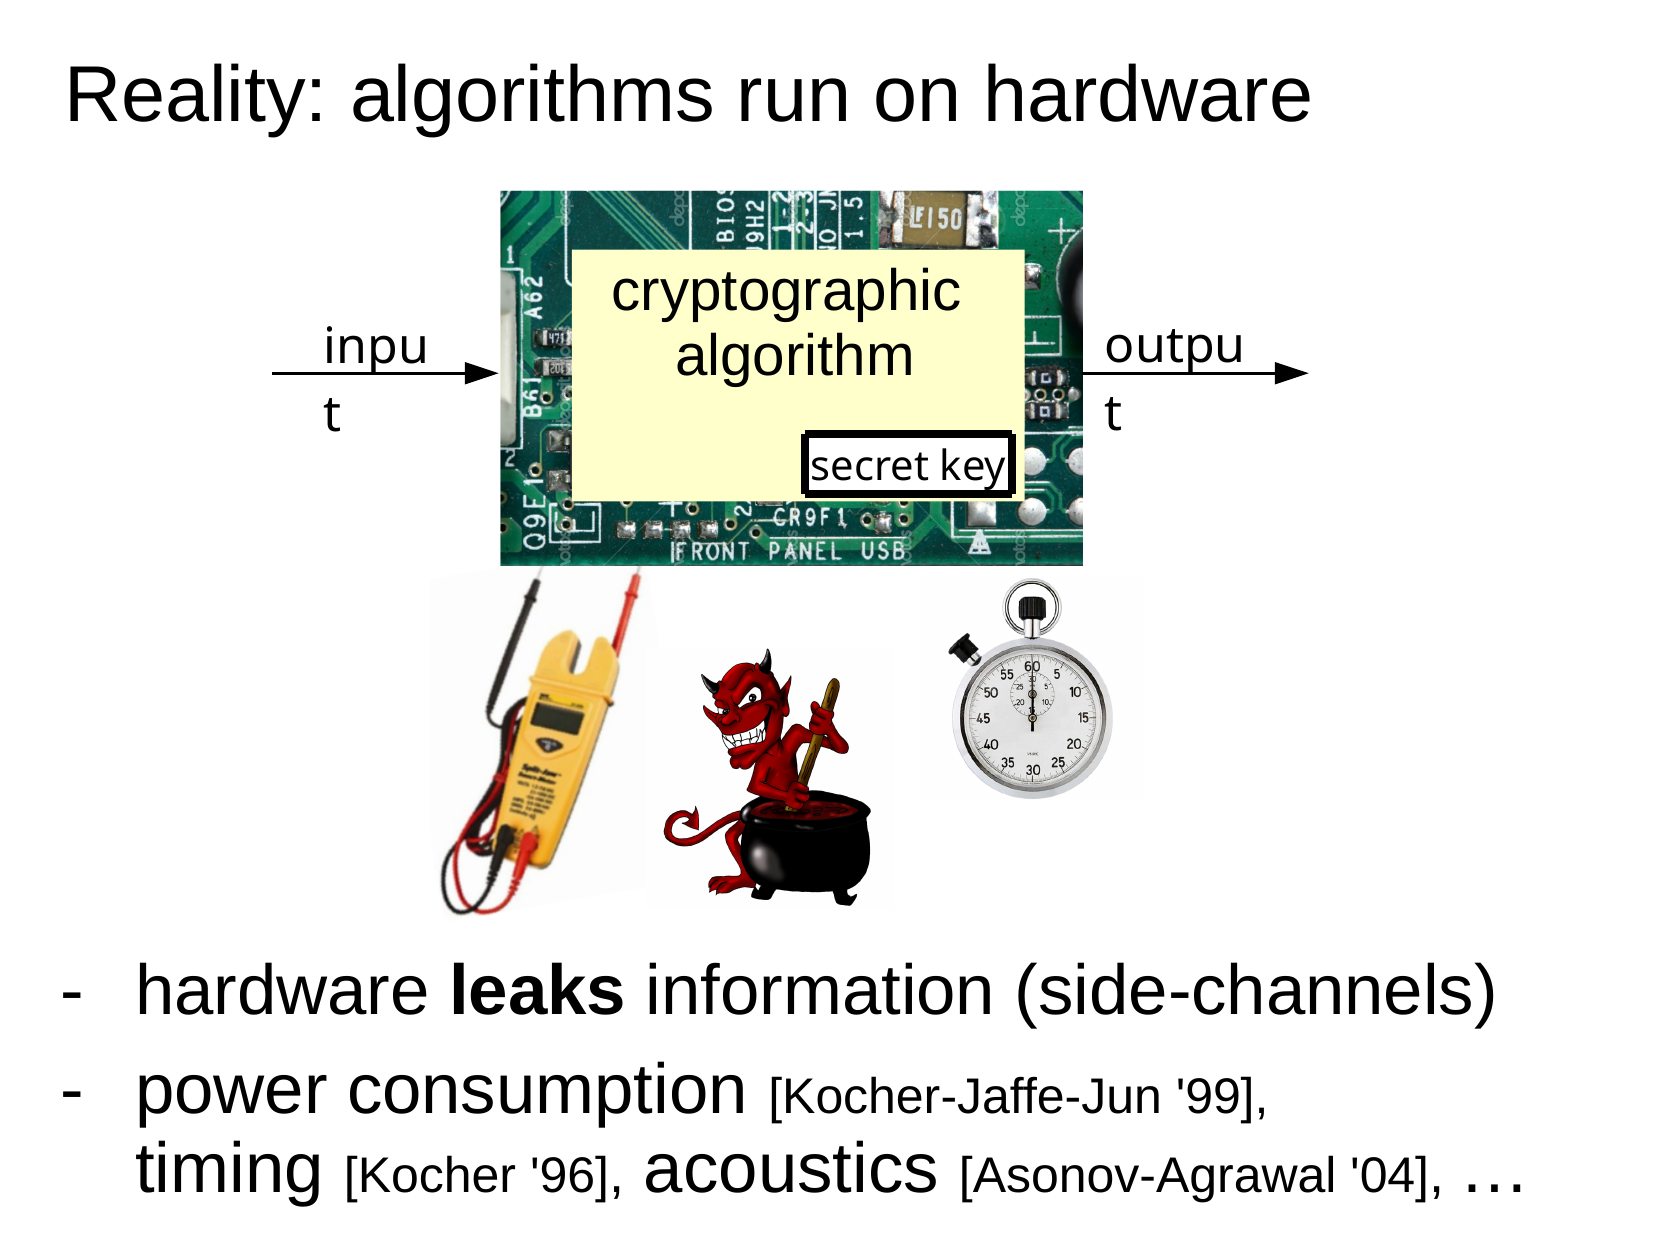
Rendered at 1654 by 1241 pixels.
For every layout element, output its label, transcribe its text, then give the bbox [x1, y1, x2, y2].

text_box Reality: algorithms run on hardware [49, 41, 1329, 146]
text_box input [308, 302, 453, 377]
text_box - hardware leaks information (side-channels) - power consumption [Kocher-Jaffe-Jun '99], timing [Kocher '96], acoustics [Asonov-Agrawal '04], … [0, 824, 1654, 1216]
text_box secret key [804, 434, 1012, 495]
picture [430, 190, 1083, 824]
text_box [571, 249, 1025, 502]
text_box output [1090, 301, 1270, 376]
text_box cryptographic algorithm [596, 250, 1009, 407]
picture [919, 575, 1145, 801]
